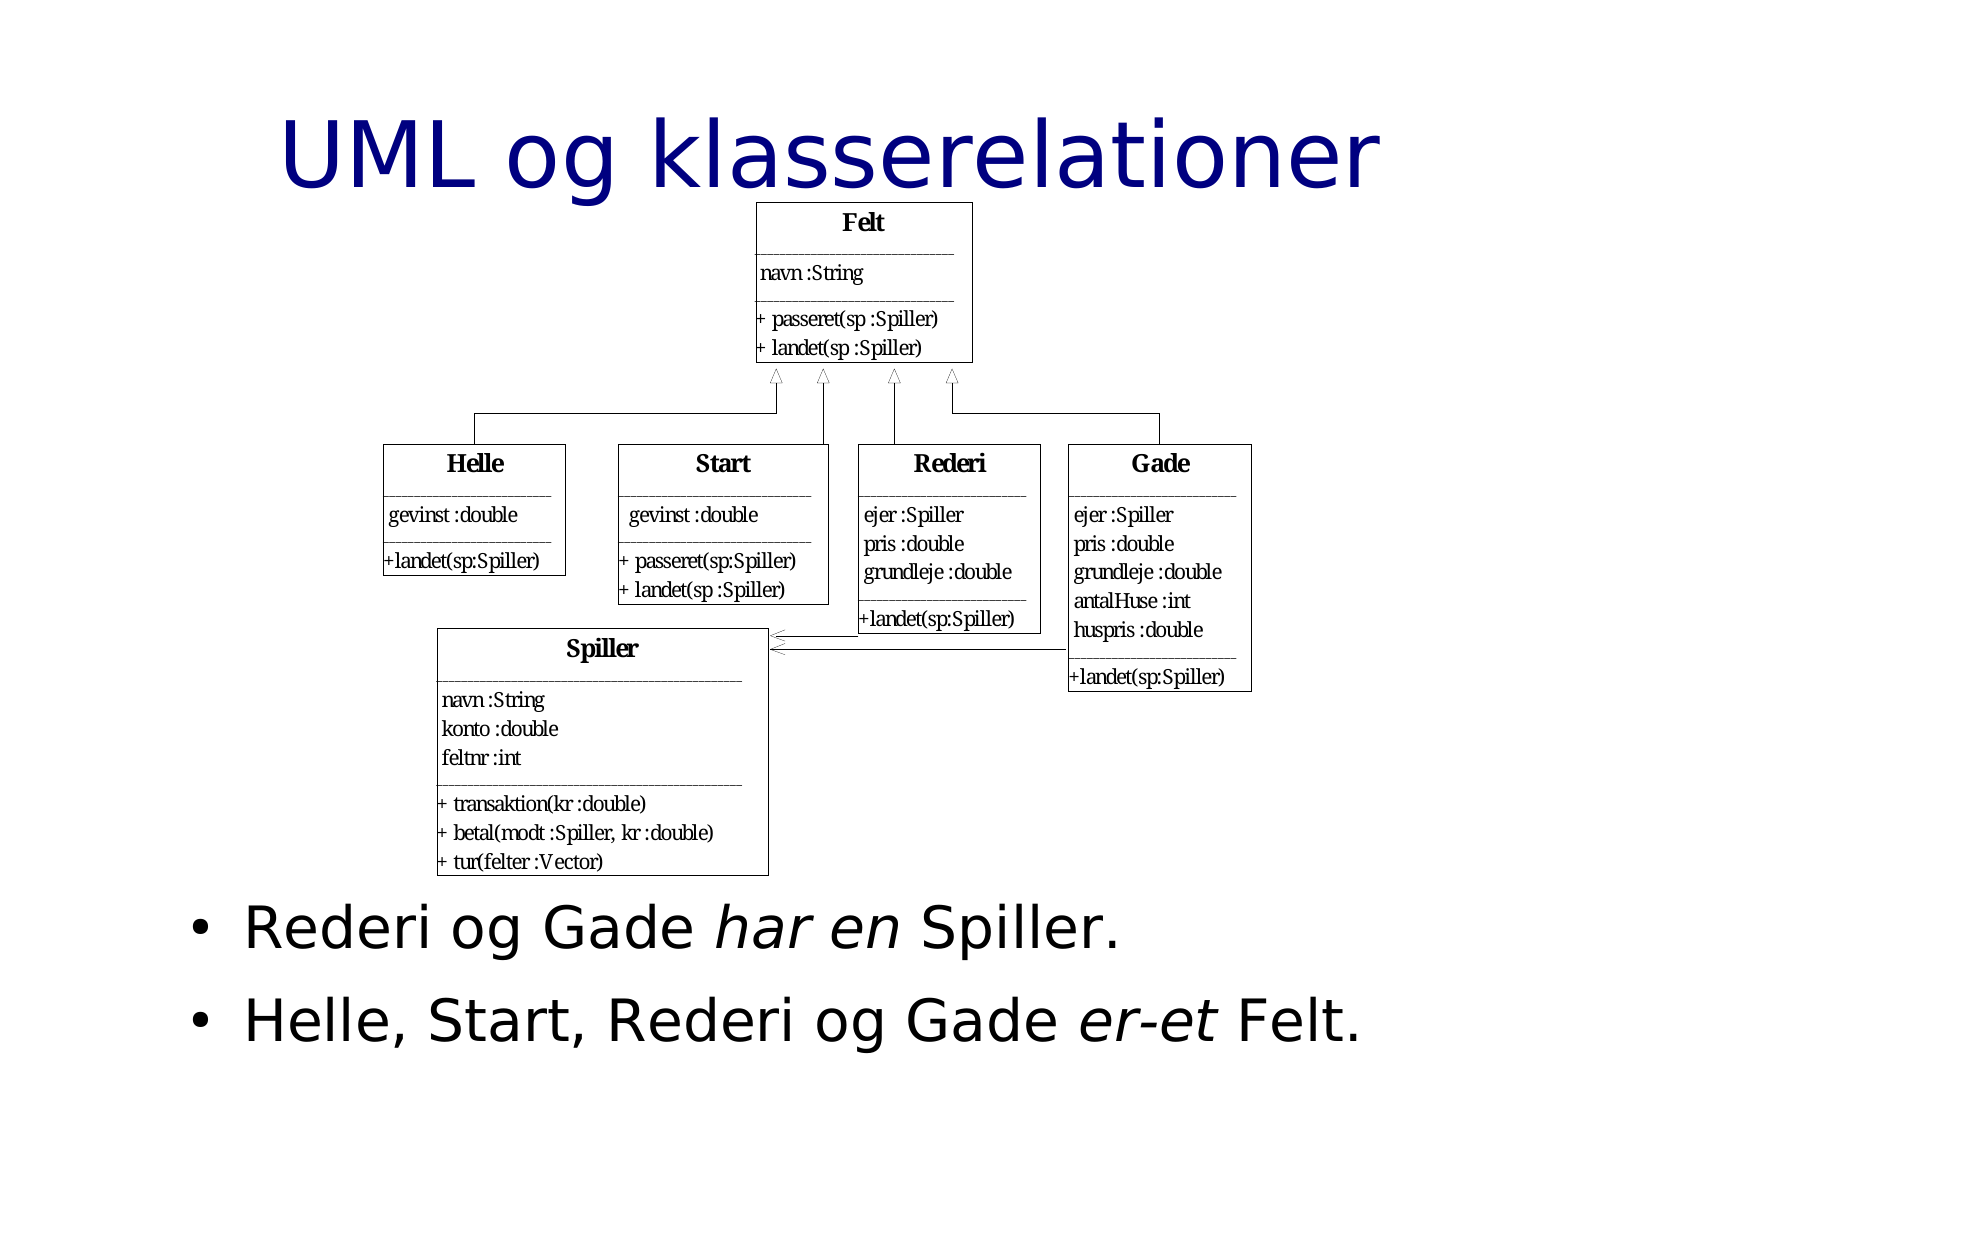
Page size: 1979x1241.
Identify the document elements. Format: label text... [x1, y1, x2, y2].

chart [334, 193, 1262, 914]
list Rederi og Gade har en Spiller. Helle, Start, Rederi og Gade er-et Felt. [154, 894, 1535, 1222]
title UML og klasserelationer [156, 52, 1534, 260]
